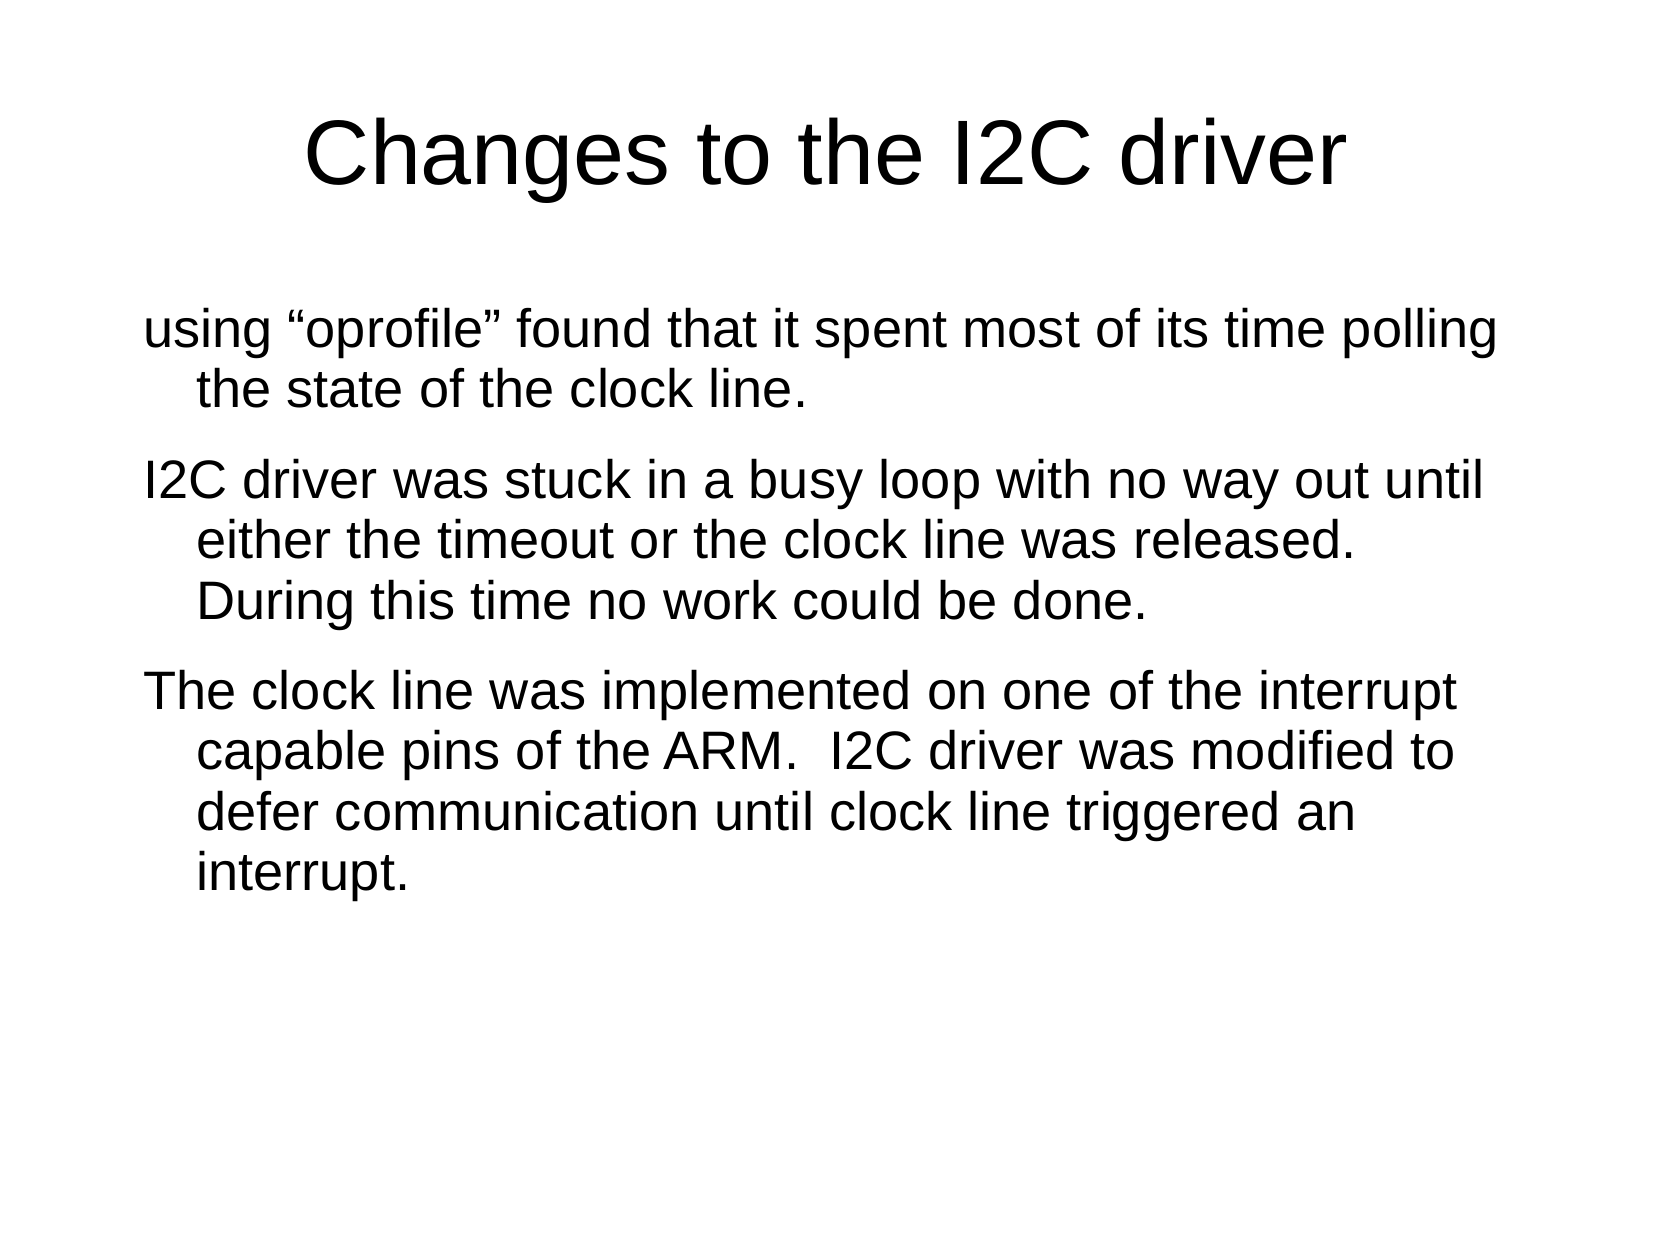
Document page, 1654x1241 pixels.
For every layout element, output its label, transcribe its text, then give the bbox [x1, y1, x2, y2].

title Changes to the I2C driver [82, 49, 1571, 257]
list using “oprofile” found that it spent most of its time polling the state of the clock line. I2C driver was stuck in a busy loop with no way out until either the timeout or the clock line was released. During this time no work could be done. The clock line was implemented on one of the interrupt capable pins of the ARM. I2C driver was modified to defer communication until clock line triggered an interrupt. [125, 298, 1538, 1083]
